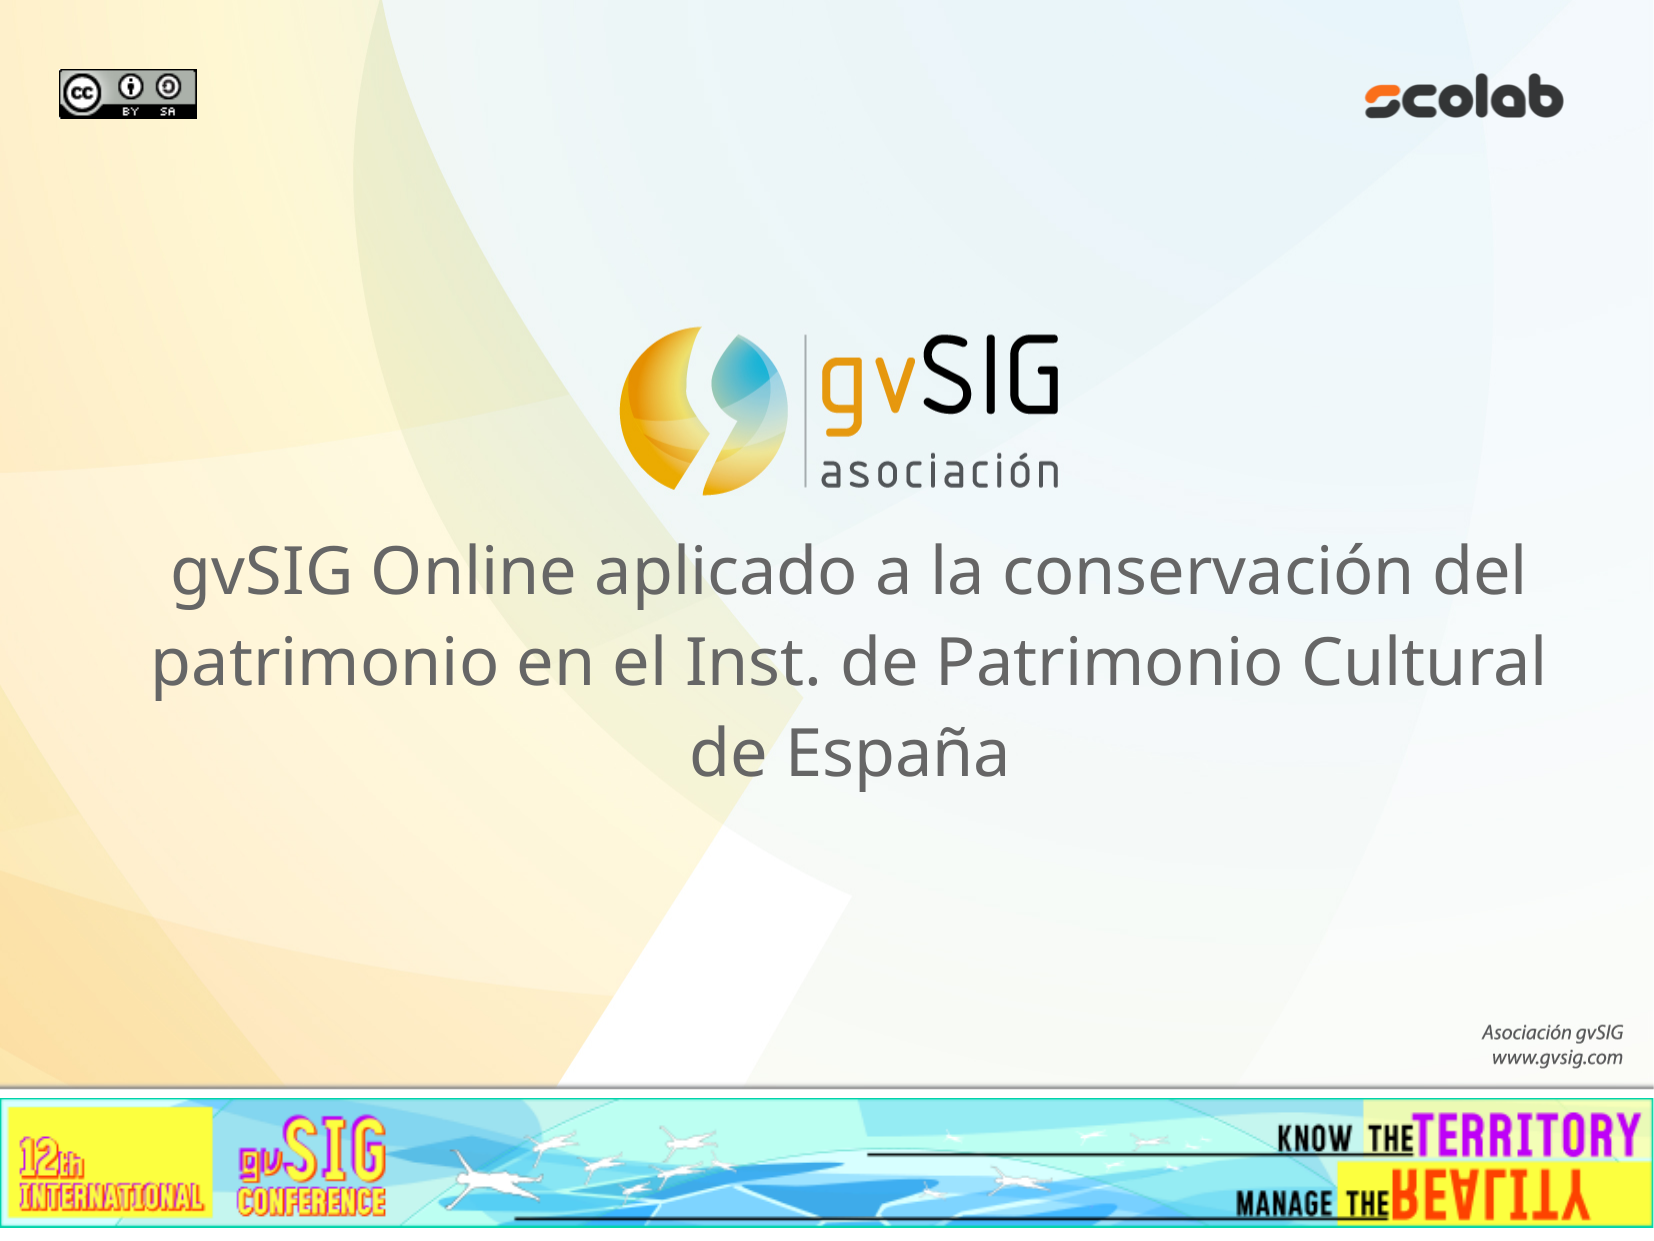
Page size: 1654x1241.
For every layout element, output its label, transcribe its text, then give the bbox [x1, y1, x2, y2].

picture [0, 0, 1654, 1241]
title gvSIG Online aplicado a la conservación del patrimonio en el Inst. de Patrimonio Cultural de España [135, 498, 1565, 821]
